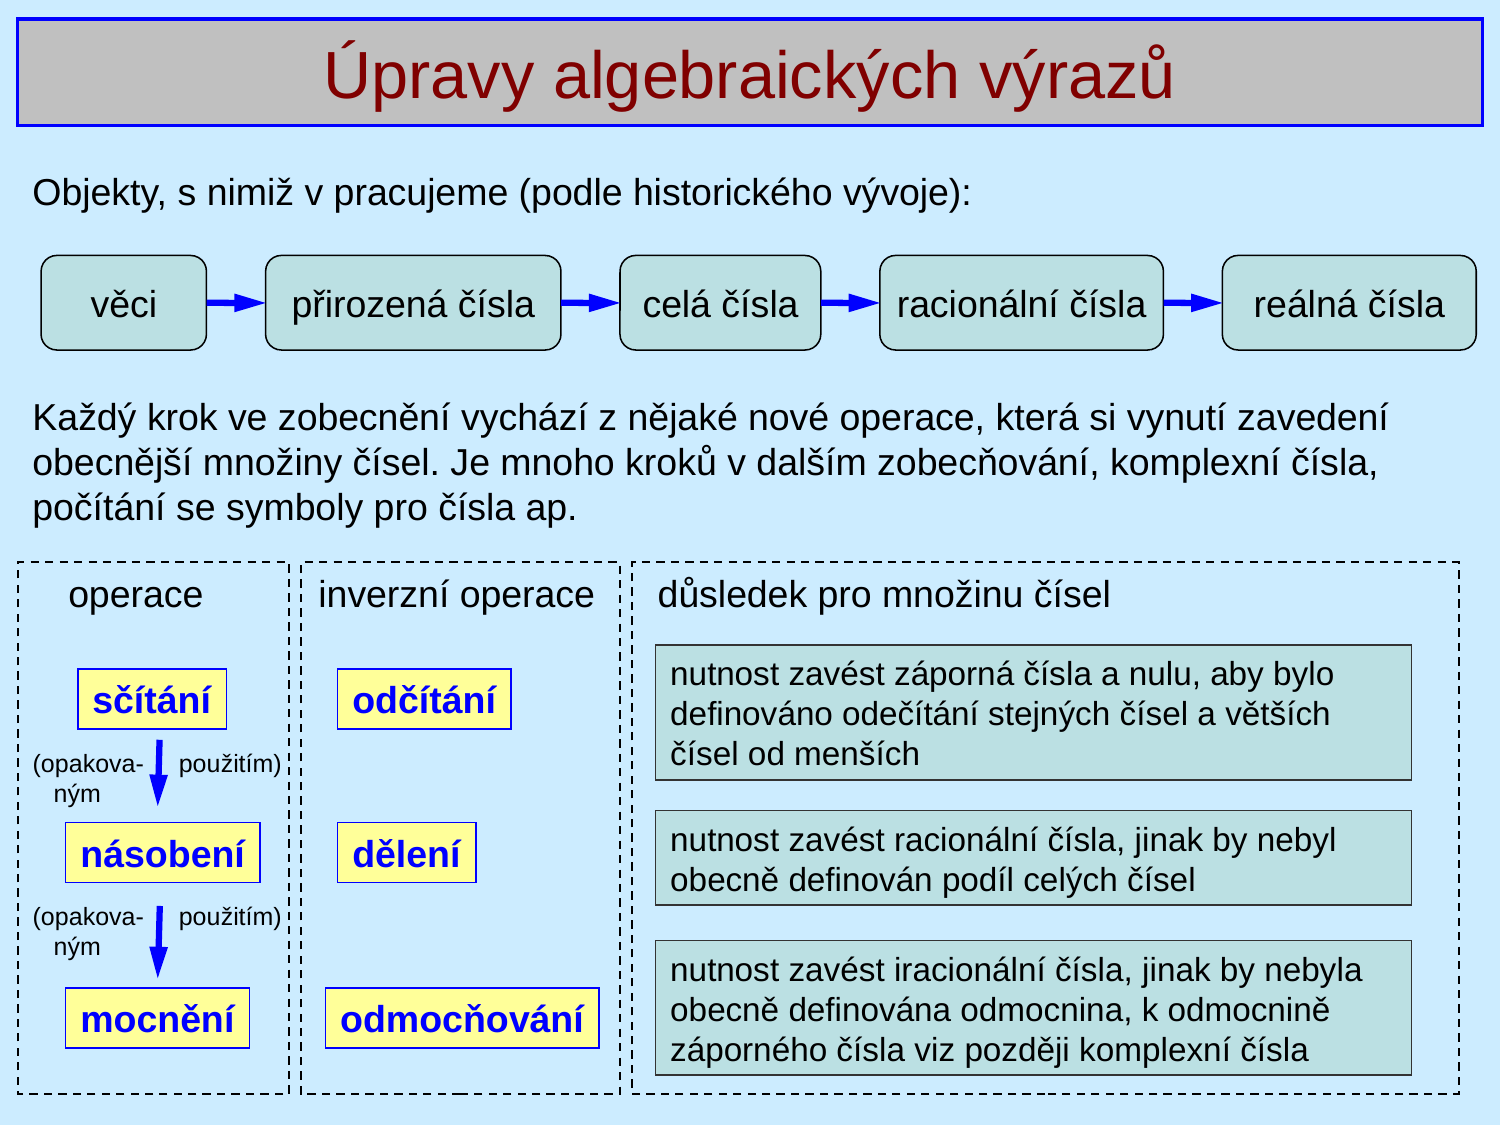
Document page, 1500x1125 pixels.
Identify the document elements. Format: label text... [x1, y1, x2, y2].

text_box přirozená čísla [265, 255, 561, 351]
text_box odmocňování [325, 987, 600, 1048]
text_box racionální čísla [879, 255, 1164, 351]
title Úpravy algebraických výrazů [17, 19, 1483, 126]
text_box (opakova- použitím) ným [17, 739, 308, 815]
text_box dělení [337, 822, 476, 883]
text_box operace inverzní operace důsledek pro množinu čísel [53, 562, 1137, 623]
text_box nutnost zavést racionální čísla, jinak by nebyl obecně definován podíl celých čísel [655, 810, 1412, 906]
text_box násobení [65, 822, 261, 883]
text_box mocnění [65, 987, 250, 1048]
text_box sčítání [77, 668, 227, 729]
text_box (opakova- použitím) ným [17, 893, 308, 969]
text_box nutnost zavést záporná čísla a nulu, aby bylo definováno odečítání stejných čísel a větších čísel od menších [655, 645, 1412, 780]
text_box celá čísla [619, 255, 821, 351]
text_box reálná čísla [1222, 255, 1477, 351]
text_box odčítání [337, 668, 512, 729]
text_box věci [41, 255, 207, 351]
text_box Objekty, s nimiž v pracujeme (podle historického vývoje): Každý krok ve zobecnění vychází z nějaké nové operace, která si vynutí zavedení obecnější množiny čísel. Je mnoho kroků v dalším zobecňování, komplexní čísla, počítání se symboly pro čísla ap. [17, 160, 1483, 536]
text_box nutnost zavést iracionální čísla, jinak by nebyla obecně definována odmocnina, k odmocnině záporného čísla viz později komplexní čísla [655, 940, 1412, 1076]
